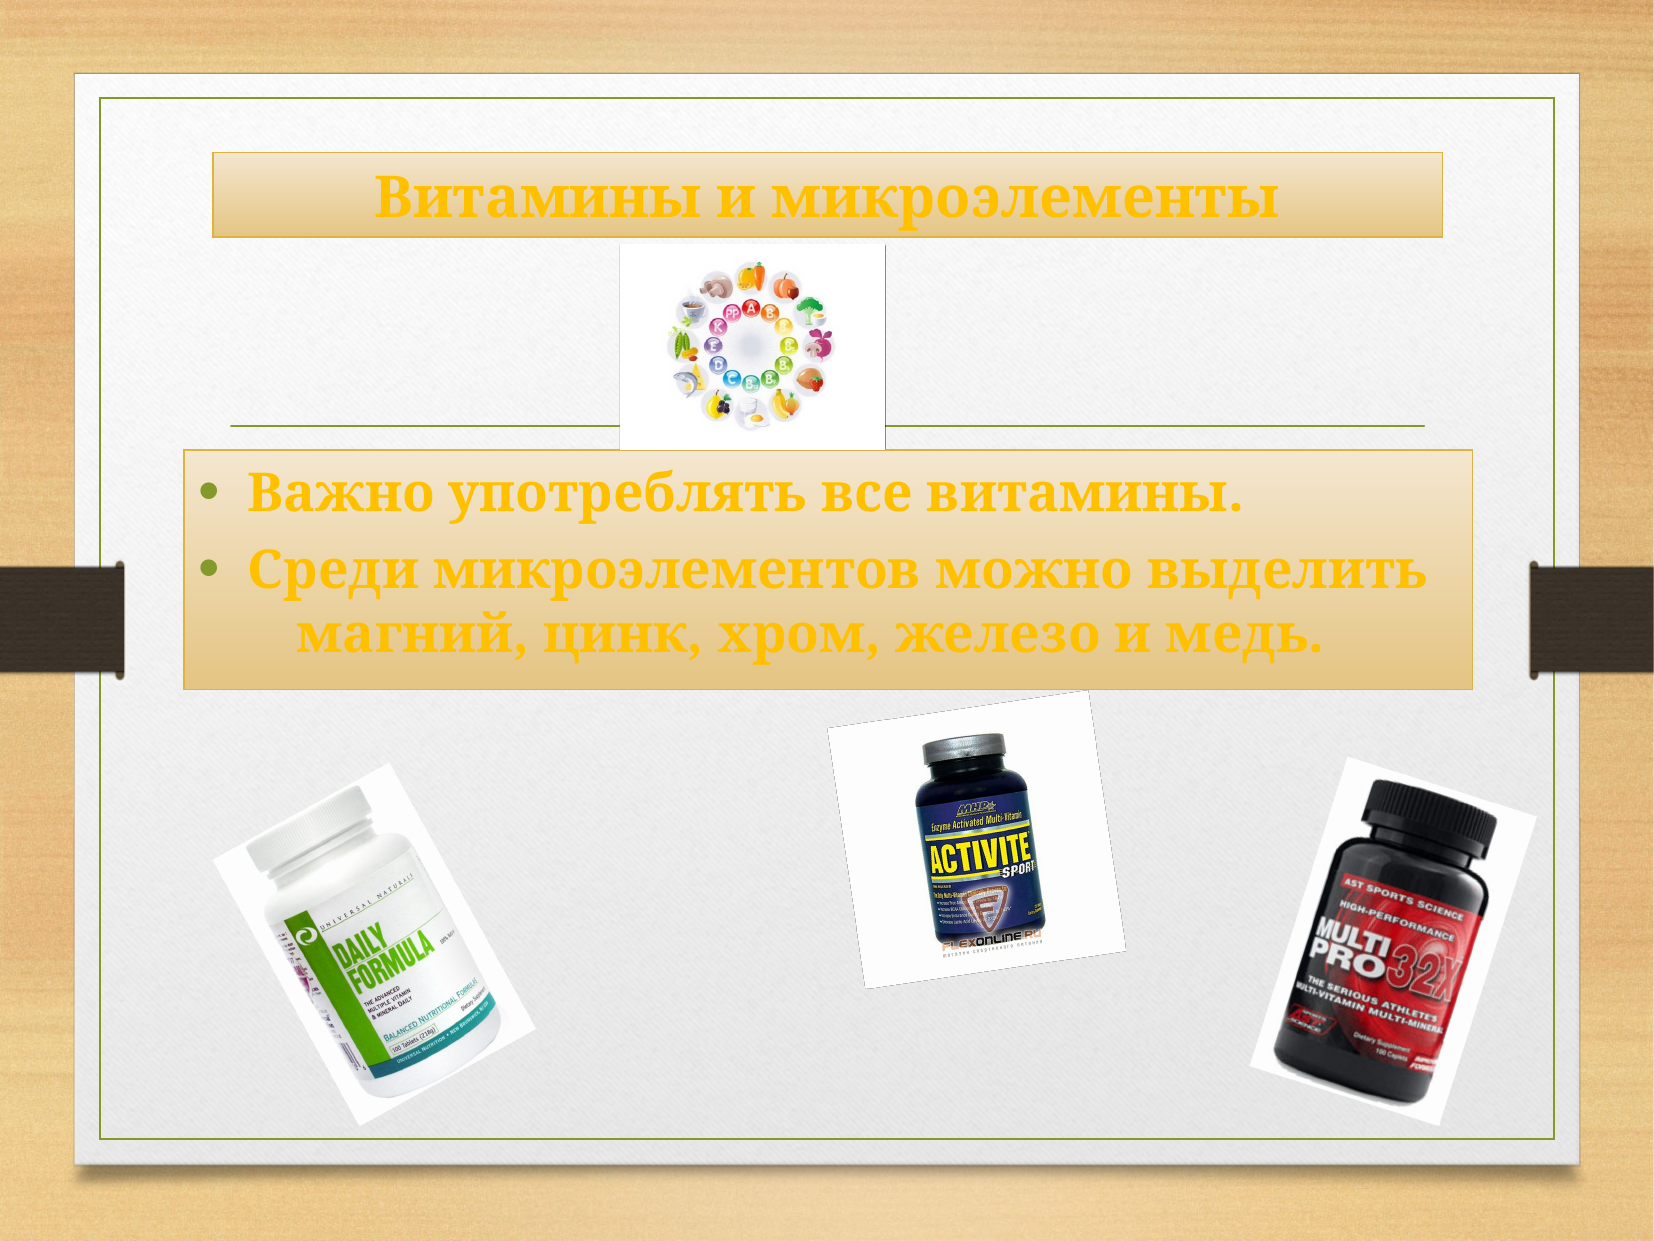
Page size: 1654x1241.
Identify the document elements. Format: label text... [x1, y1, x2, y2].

picture [634, 258, 871, 436]
picture [1249, 756, 1537, 1126]
picture [212, 762, 536, 1126]
title Витамины и микроэлементы [212, 152, 1443, 238]
list Важно употреблять все витамины. Среди микроэлементов можно выделить магний, цинк, хром, железо и медь. [183, 450, 1473, 690]
picture [827, 690, 1126, 989]
